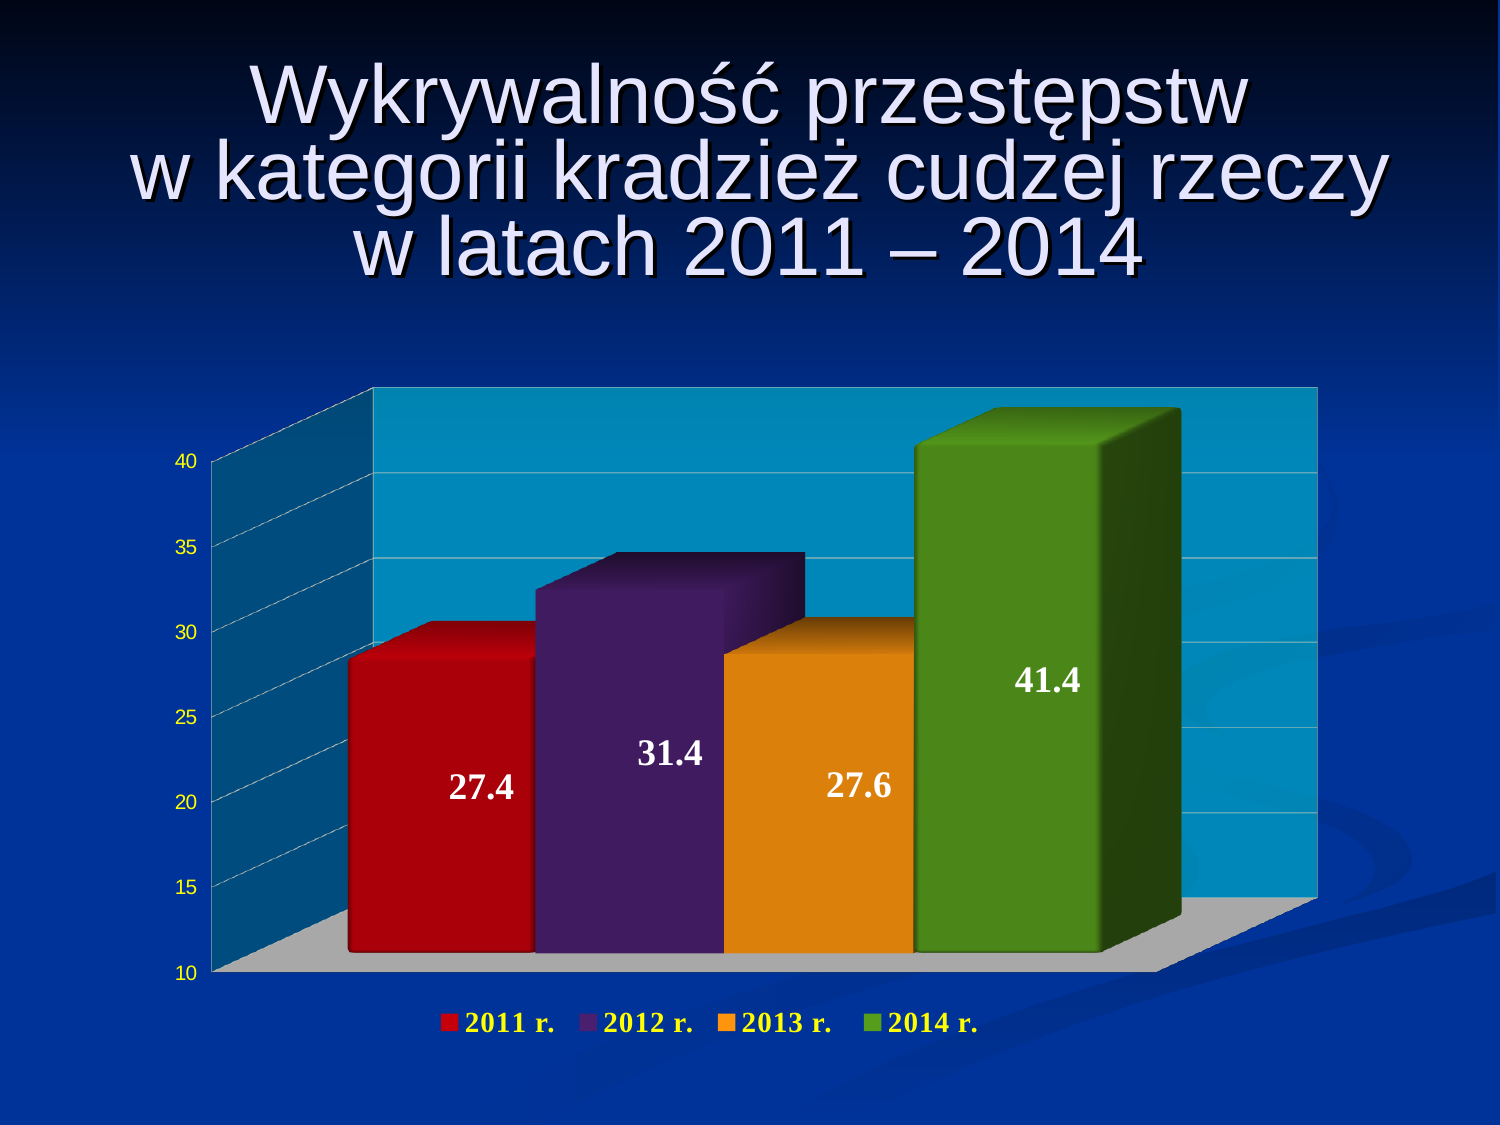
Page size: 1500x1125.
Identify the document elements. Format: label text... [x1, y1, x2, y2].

chart [106, 357, 1406, 1125]
title Wykrywalność przestępstw w kategorii kradzież cudzej rzeczy w latach 2011 – 2014 [75, 21, 1424, 256]
